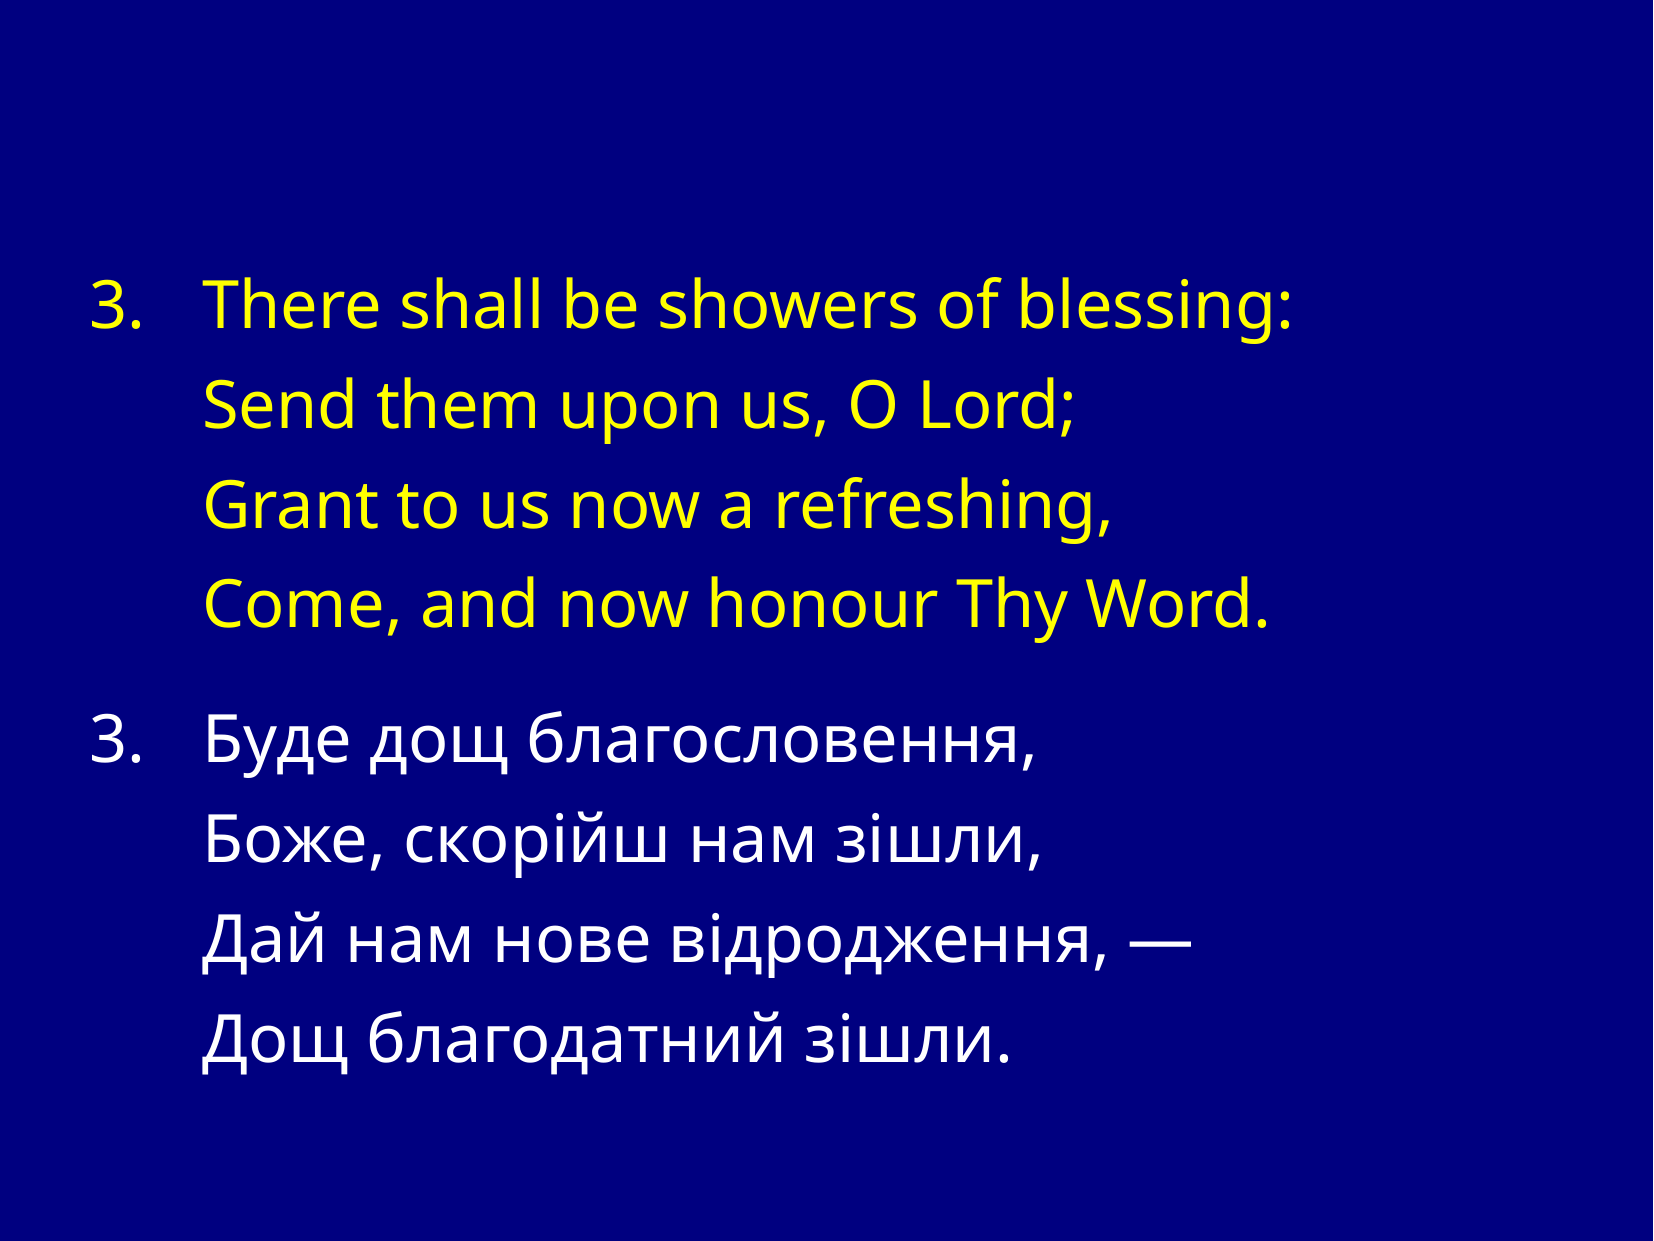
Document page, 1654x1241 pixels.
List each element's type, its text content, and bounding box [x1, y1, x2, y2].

text_box 3. There shall be showers of blessing: Send them upon us, O Lord; Grant to us now a refreshing, Come, and now honour Thy Word. [75, 150, 1576, 638]
text_box 3. Буде дощ благословення, Боже, скорійш нам зішли, Дай нам нове відродження, ― Дощ благодатний зішли. [75, 675, 1576, 1163]
